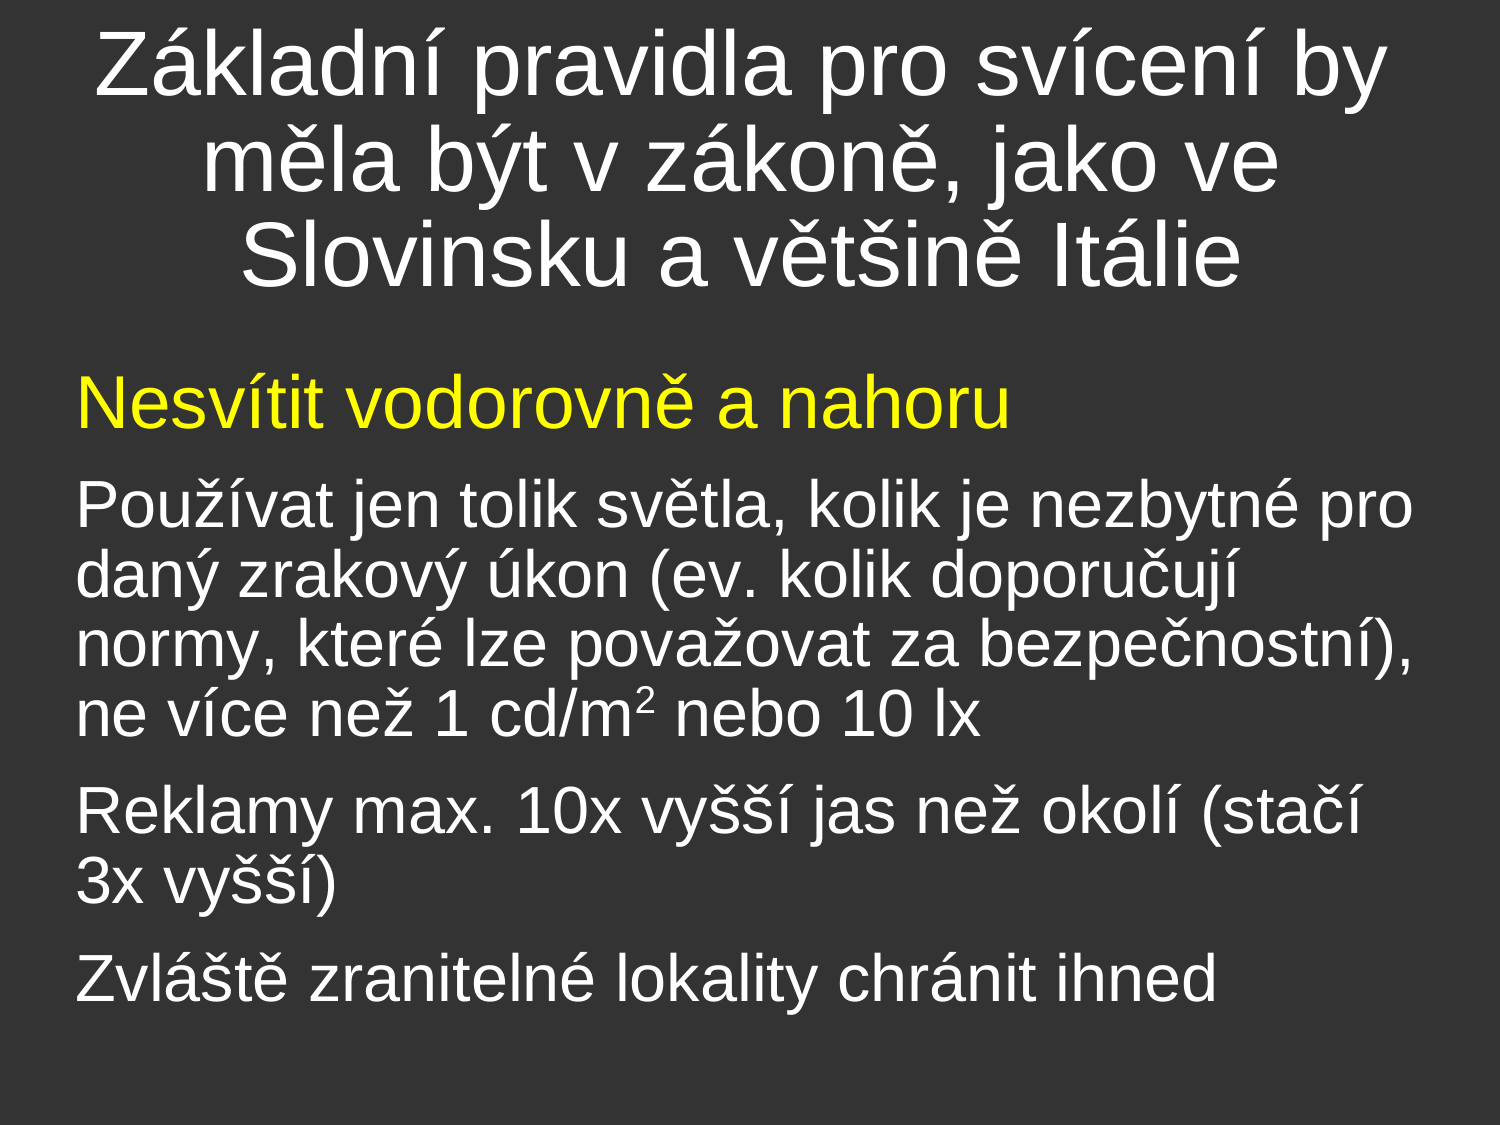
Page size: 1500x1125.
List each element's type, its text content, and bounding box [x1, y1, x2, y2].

list Nesvítit vodorovně a nahoru Používat jen tolik světla, kolik je nezbytné pro daný zrakový úkon (ev. kolik doporučují normy, které lze považovat za bezpečnostní), ne více než 1 cd/m2 nebo 10 lx Reklamy max. 10x vyšší jas než okolí (stačí 3x vyšší) Zvláště zranitelné lokality chránit ihned [75, 262, 1425, 1018]
title Základní pravidla pro svícení by měla být v zákoně, jako ve Slovinsku a většině Itálie [67, 0, 1418, 325]
